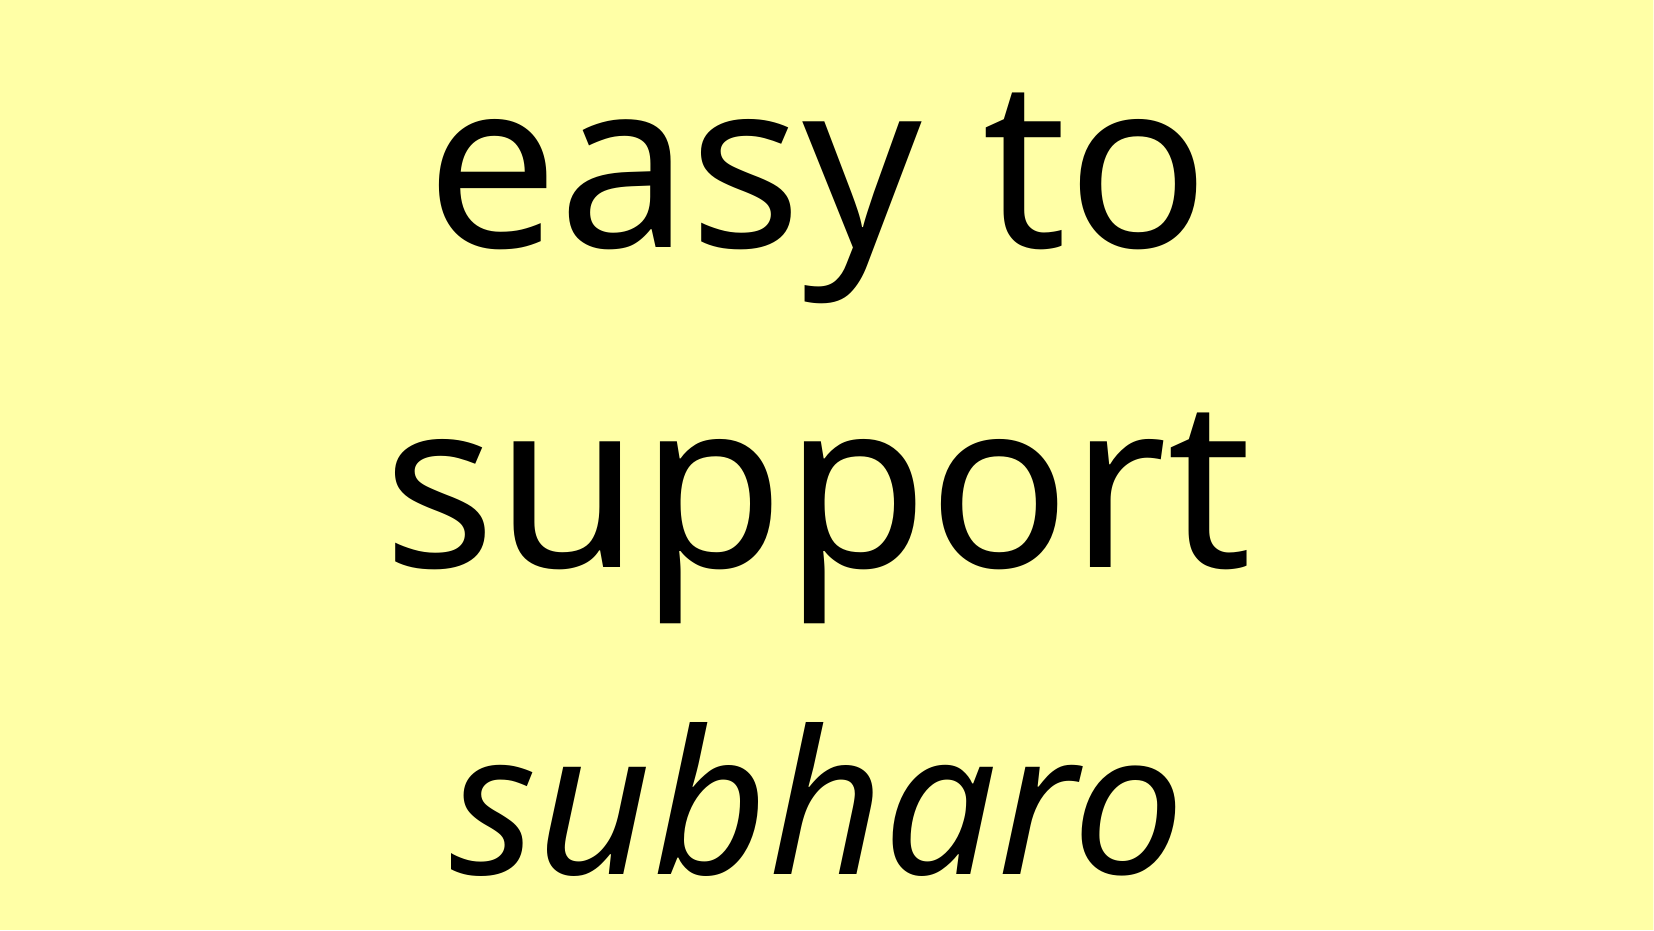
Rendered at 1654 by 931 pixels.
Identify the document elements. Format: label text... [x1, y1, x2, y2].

text_box easy to support subharo [159, 43, 1477, 887]
